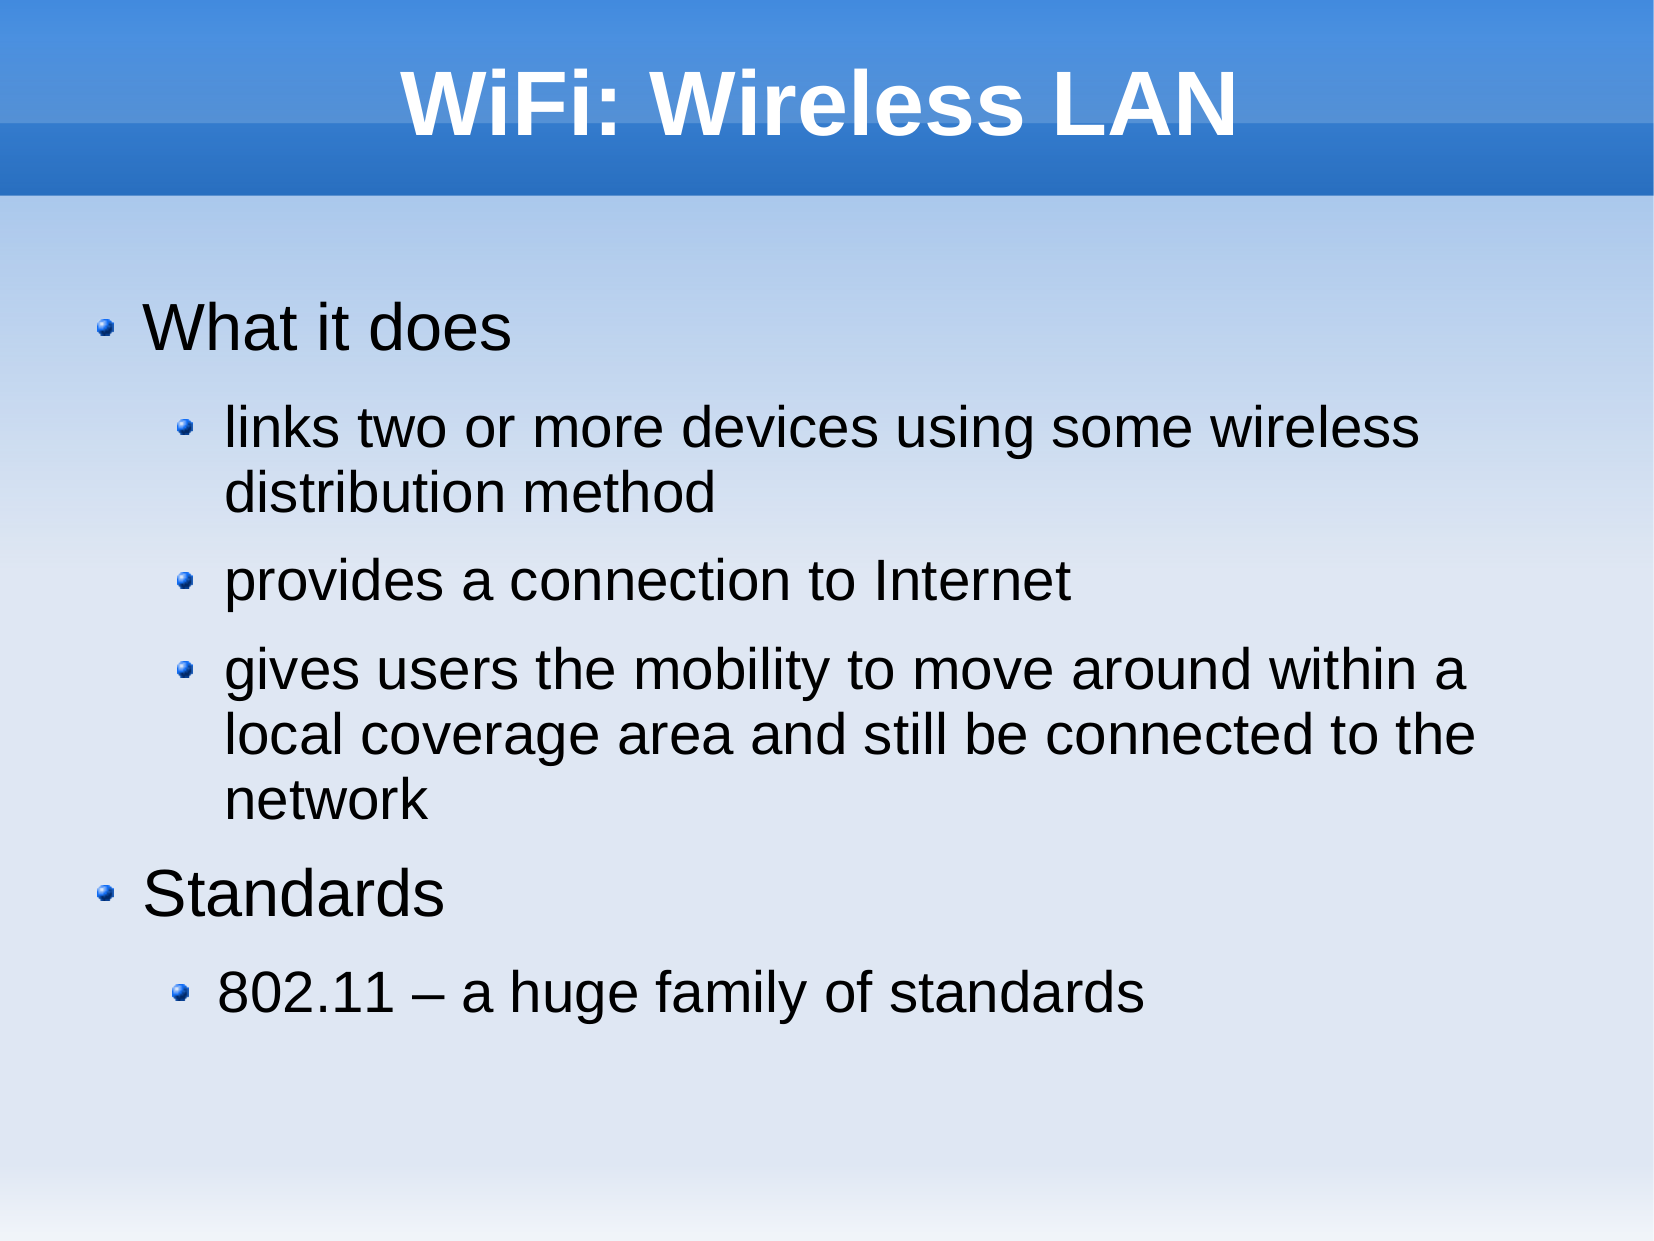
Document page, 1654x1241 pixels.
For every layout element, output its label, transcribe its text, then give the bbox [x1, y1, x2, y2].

list What it does links two or more devices using some wireless distribution method provides a connection to Internet gives users the mobility to move around within a local coverage area and still be connected to the network Standards 802.11 – a huge family of standards [82, 290, 1571, 1094]
title WiFi: Wireless LAN [76, 0, 1565, 208]
picture [0, 0, 1654, 1241]
